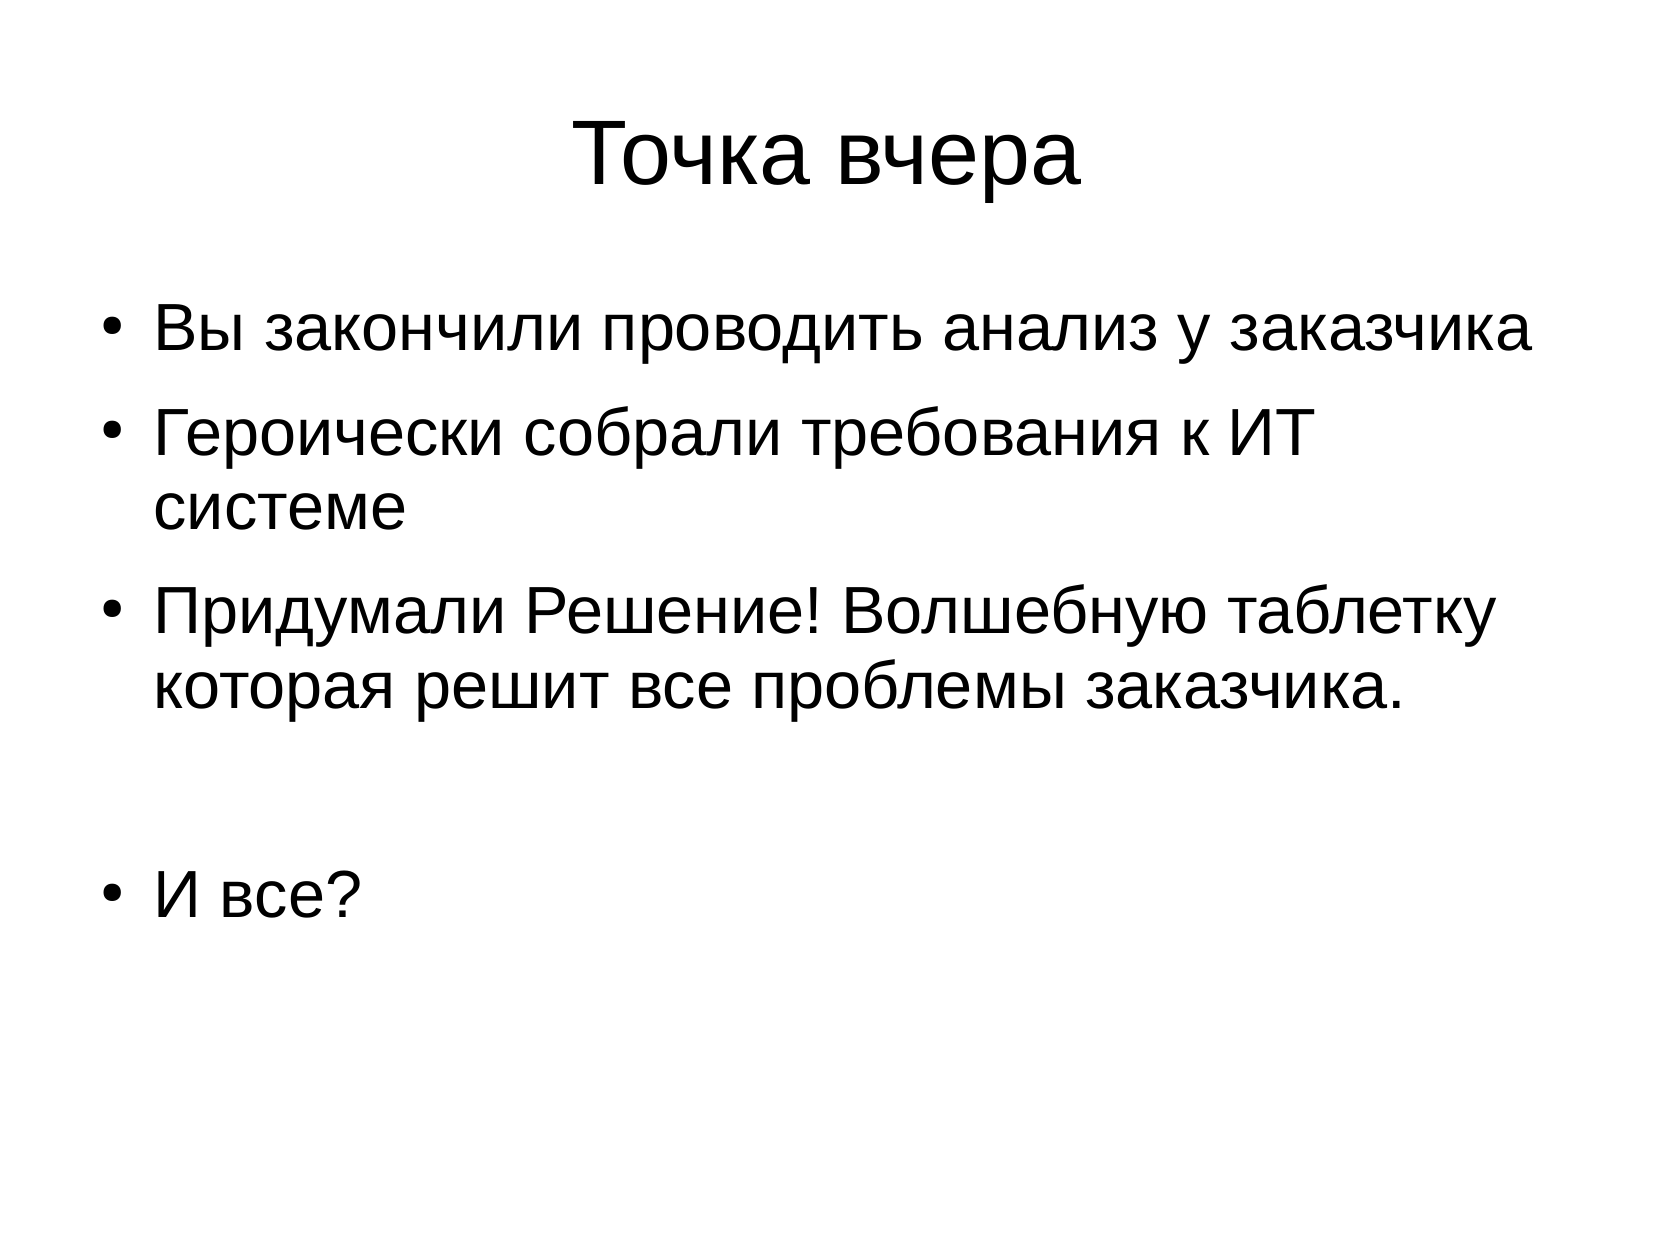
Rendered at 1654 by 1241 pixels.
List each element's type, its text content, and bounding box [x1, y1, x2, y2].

list Вы закончили проводить анализ у заказчика Героически собрали требования к ИТ системе Придумали Решение! Волшебную таблетку которая решит все проблемы заказчика. И все? [82, 290, 1571, 1010]
title Точка вчера [82, 49, 1571, 257]
